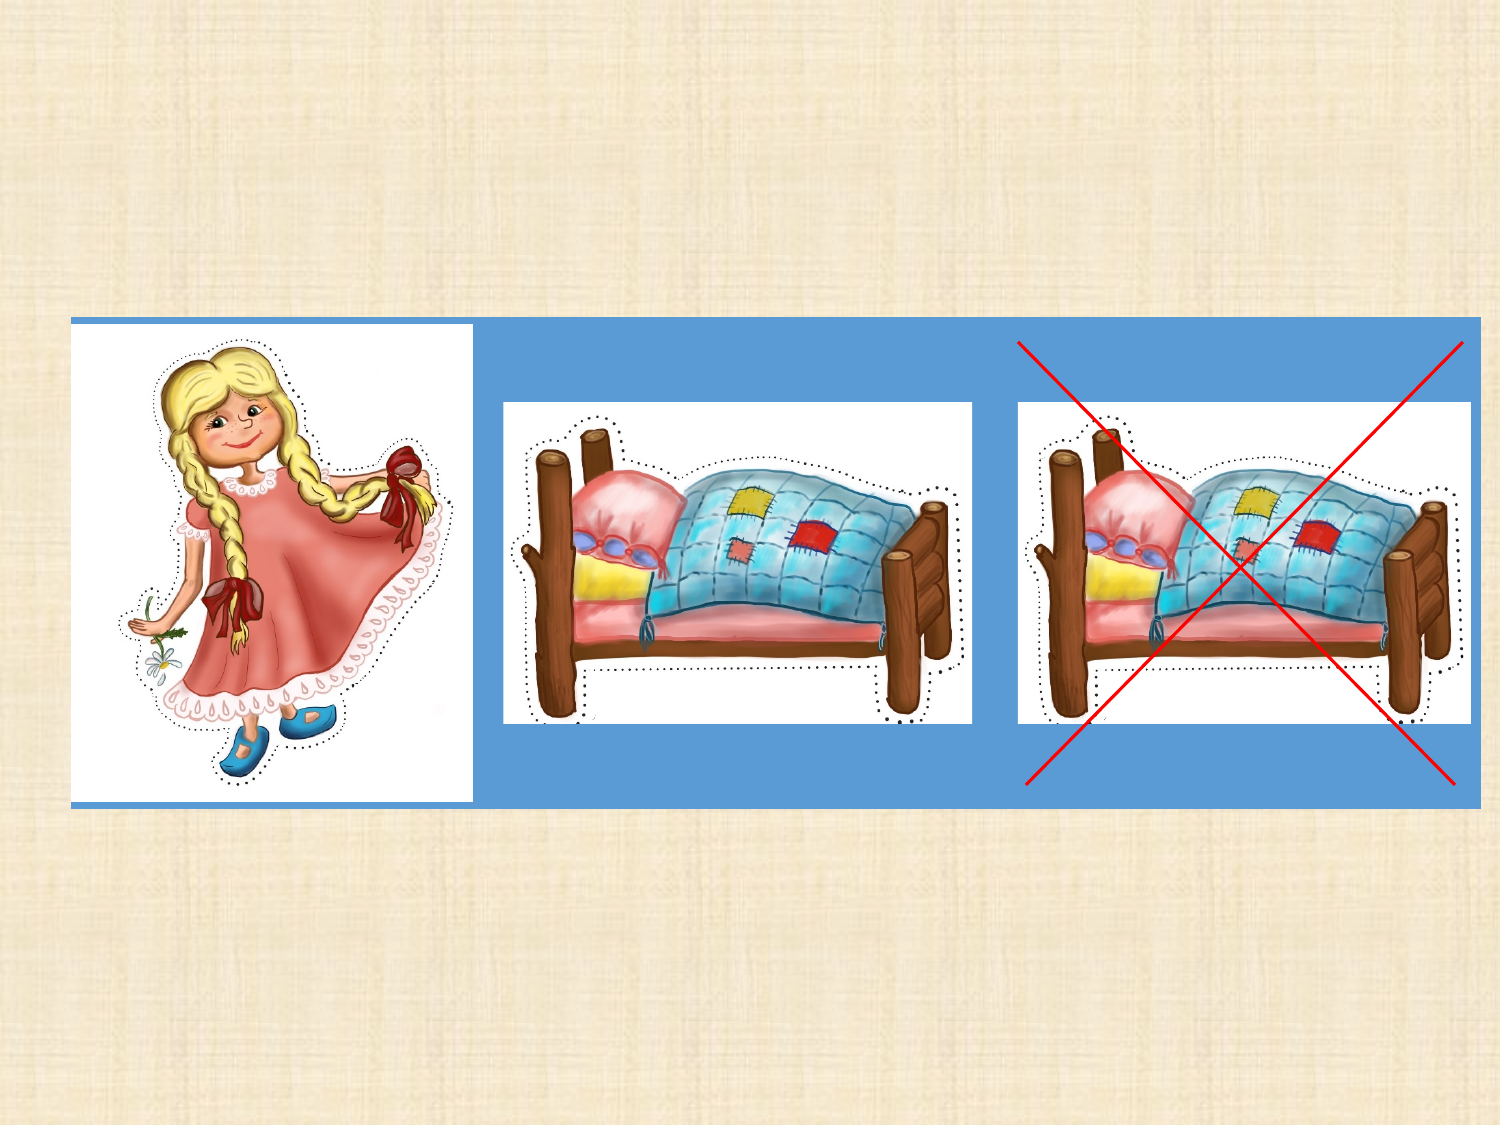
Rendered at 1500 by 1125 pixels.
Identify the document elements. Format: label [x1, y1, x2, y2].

table_header [1005, 317, 1481, 809]
picture [1017, 402, 1237, 724]
table_header [71, 317, 485, 809]
picture [1090, 571, 1391, 724]
picture [71, 325, 473, 802]
picture [1081, 402, 1400, 564]
picture [1244, 402, 1471, 724]
picture [503, 402, 973, 724]
table_header [485, 317, 1005, 809]
